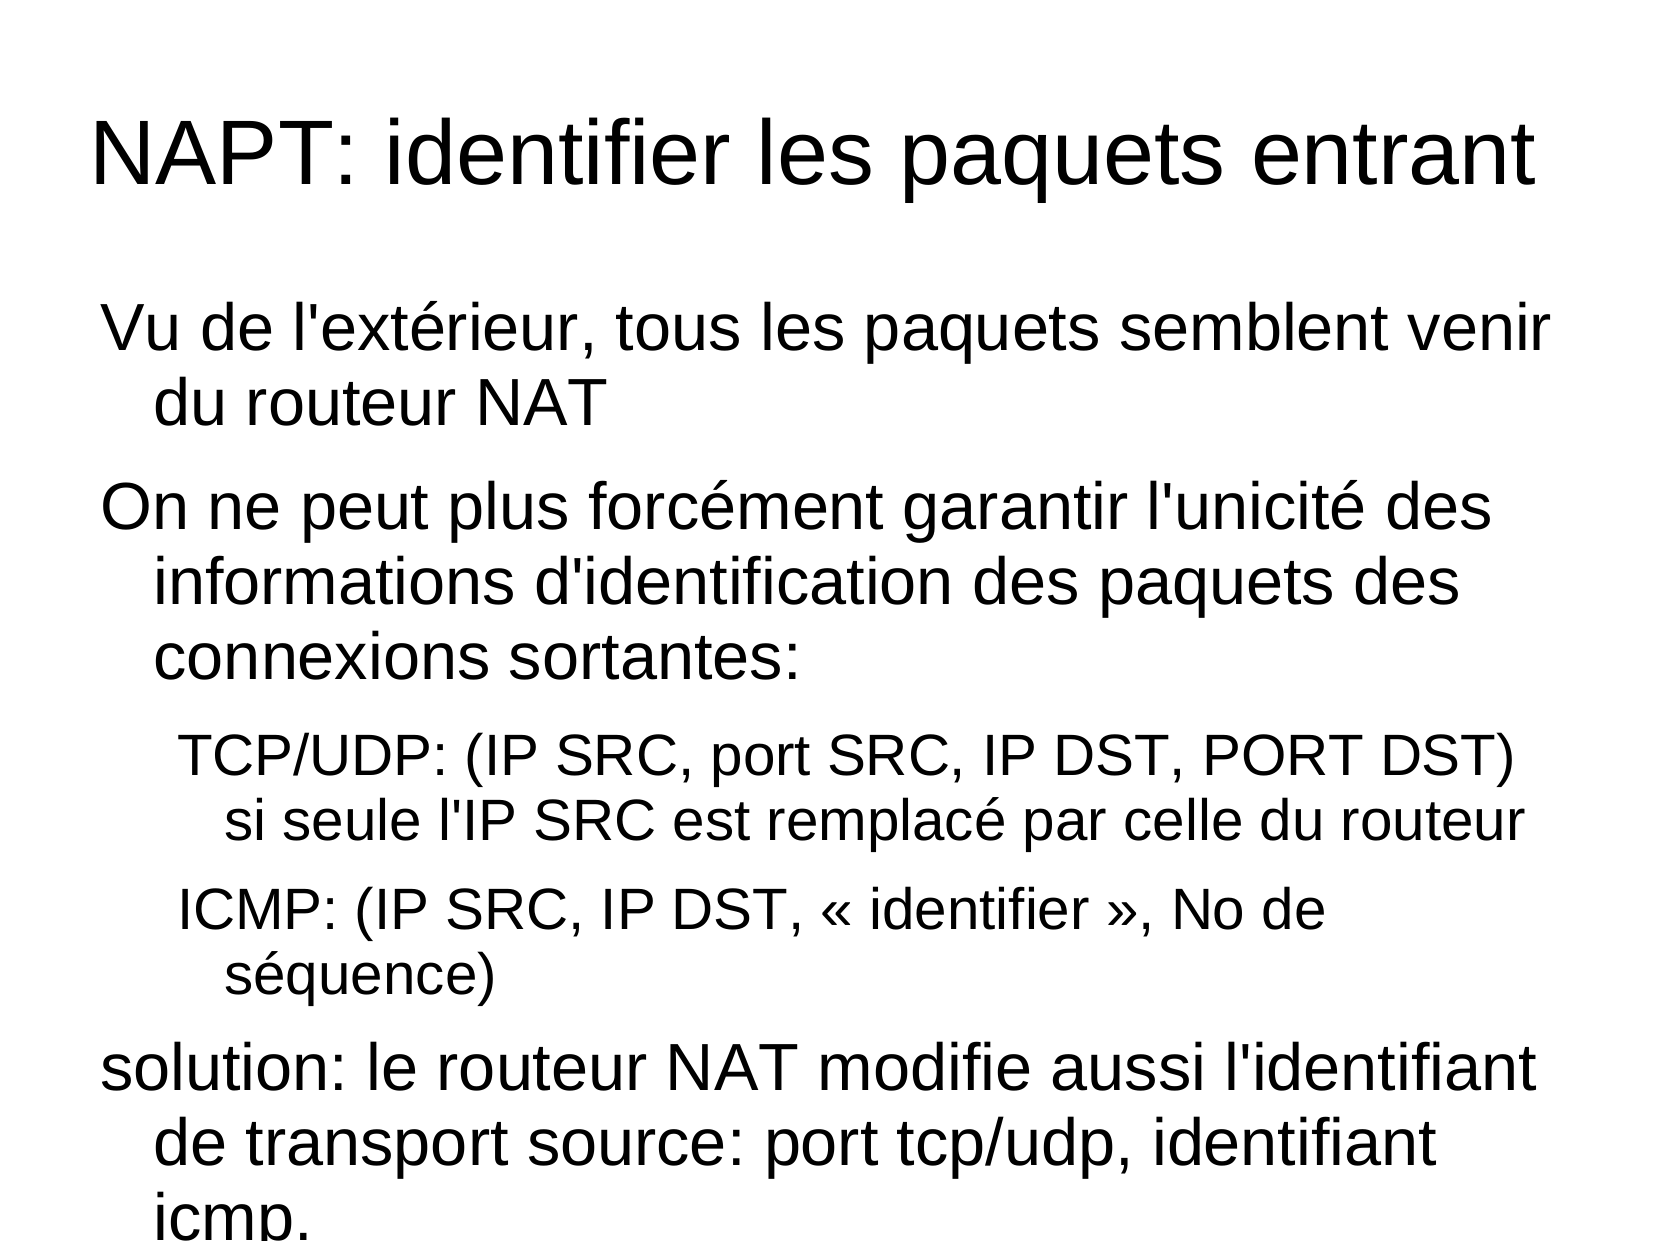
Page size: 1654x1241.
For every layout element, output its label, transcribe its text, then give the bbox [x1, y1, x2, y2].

list Vu de l'extérieur, tous les paquets semblent venir du routeur NAT On ne peut plus forcément garantir l'unicité des informations d'identification des paquets des connexions sortantes: TCP/UDP: (IP SRC, port SRC, IP DST, PORT DST) si seule l'IP SRC est remplacé par celle du routeur ICMP: (IP SRC, IP DST, « identifier », No de séquence) solution: le routeur NAT modifie aussi l'identifiant de transport source: port tcp/udp, identifiant icmp. [82, 290, 1571, 1241]
title NAPT: identifier les paquets entrant [82, 49, 1571, 257]
